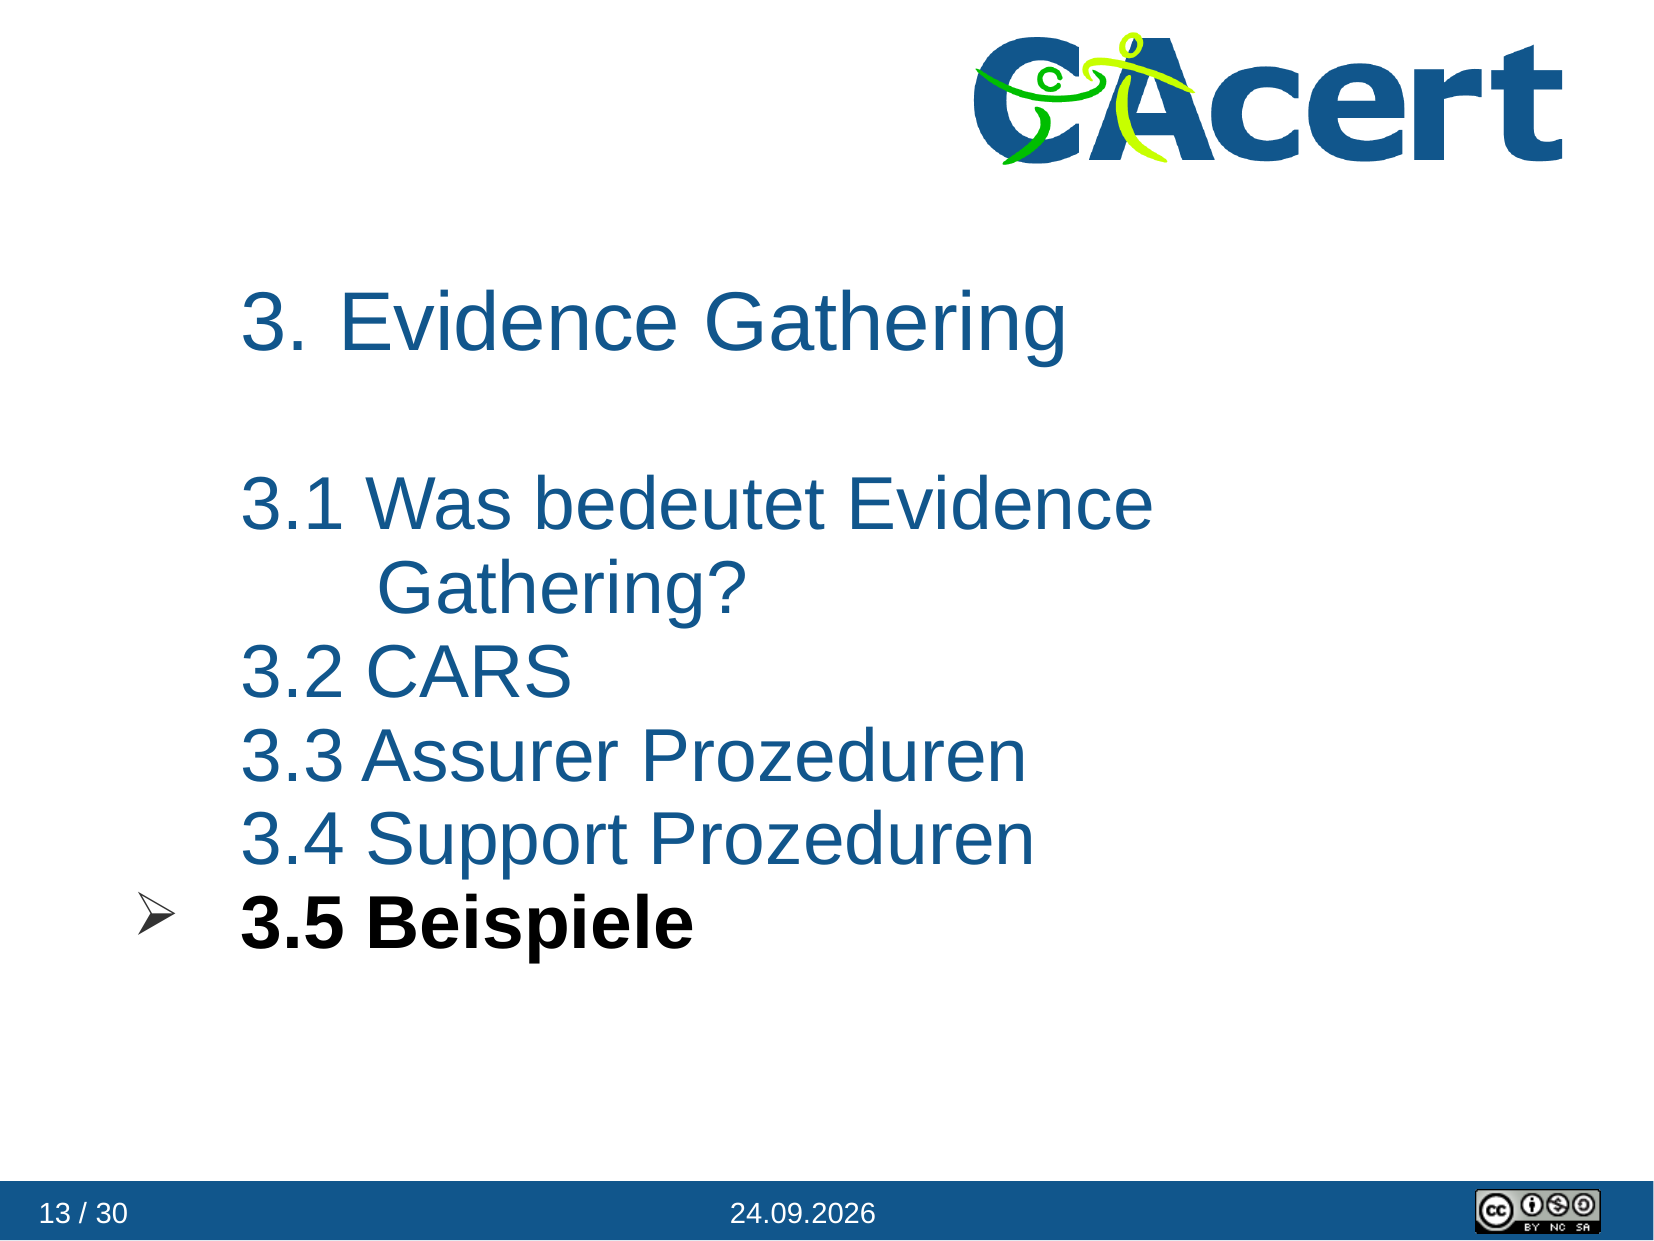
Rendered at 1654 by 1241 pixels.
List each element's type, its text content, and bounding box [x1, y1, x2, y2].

picture [972, 30, 1564, 166]
picture [1475, 1189, 1601, 1234]
text_box [118, 265, 237, 971]
title 3. Evidence Gathering 3.1 Was bedeutet Evidence Gathering? 3.2 CARS 3.3 Assurer Prozeduren 3.4 Support Prozeduren 3.5 Beispiele [240, 265, 1536, 975]
